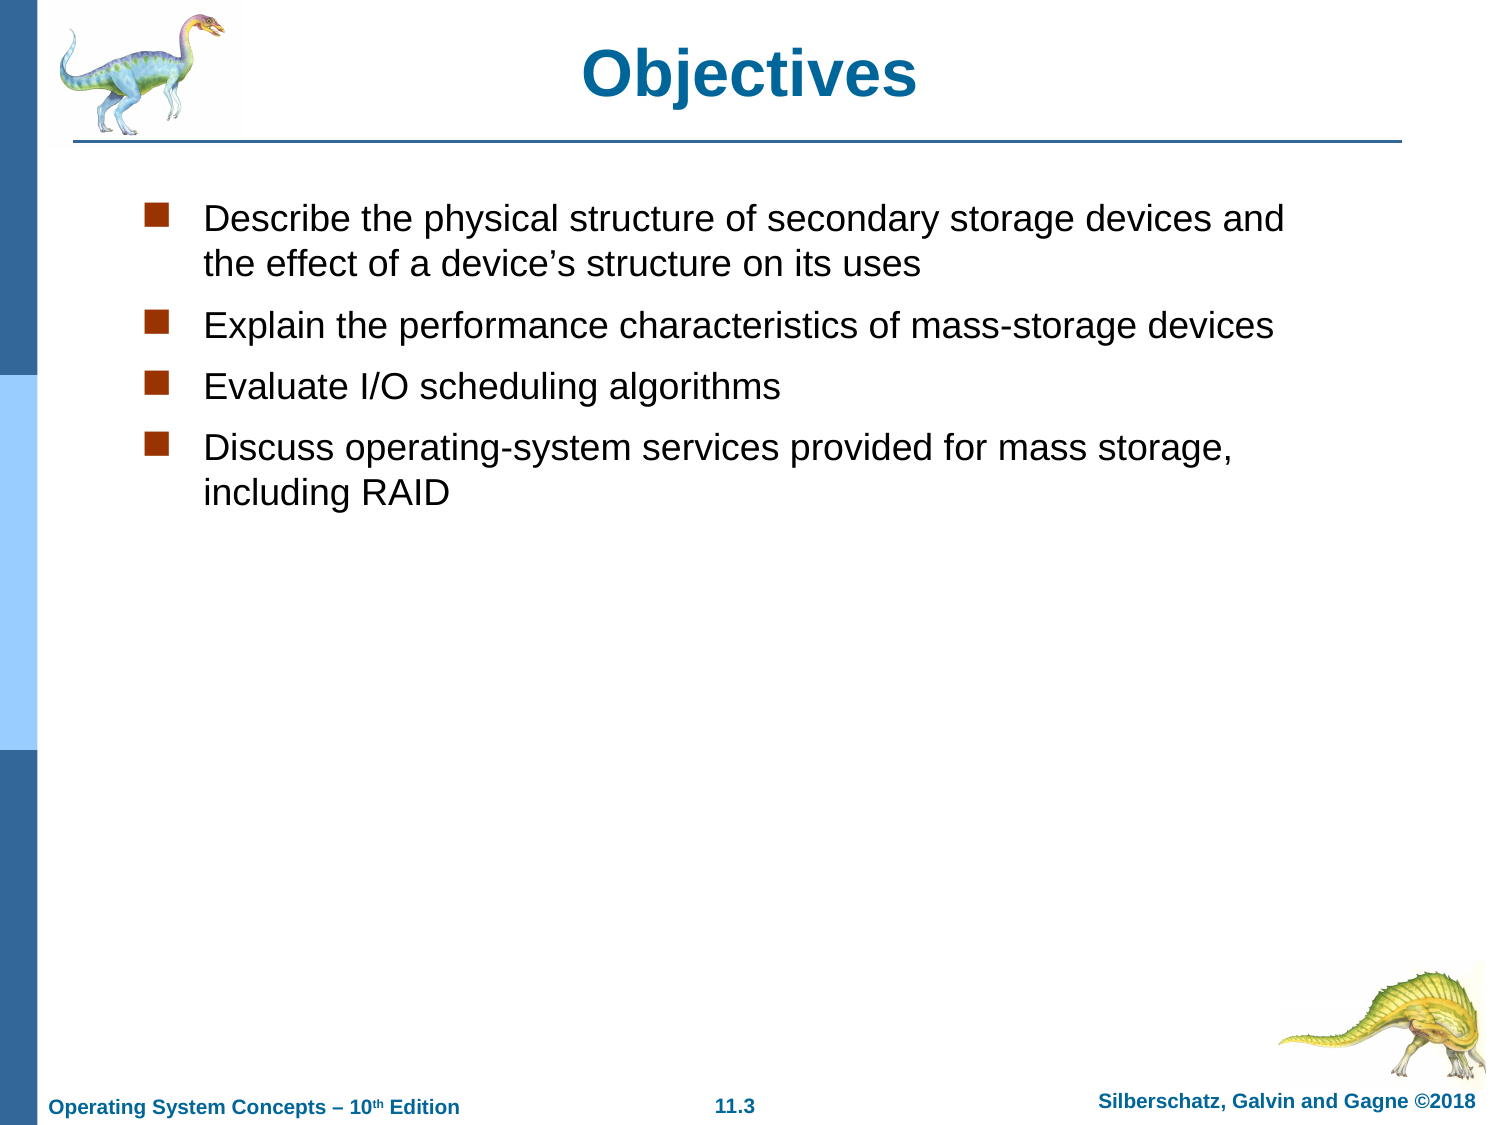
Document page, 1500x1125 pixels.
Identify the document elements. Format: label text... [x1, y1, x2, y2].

picture [46, 0, 243, 149]
picture [1275, 959, 1486, 1090]
title Objectives [75, 23, 1426, 118]
picture [1415, 1093, 1423, 1098]
list Describe the physical structure of secondary storage devices and the effect of a device’s structure on its uses Explain the performance characteristics of mass-storage devices Evaluate I/O scheduling algorithms Discuss operating-system services provided for mass storage, including RAID [132, 186, 1303, 930]
